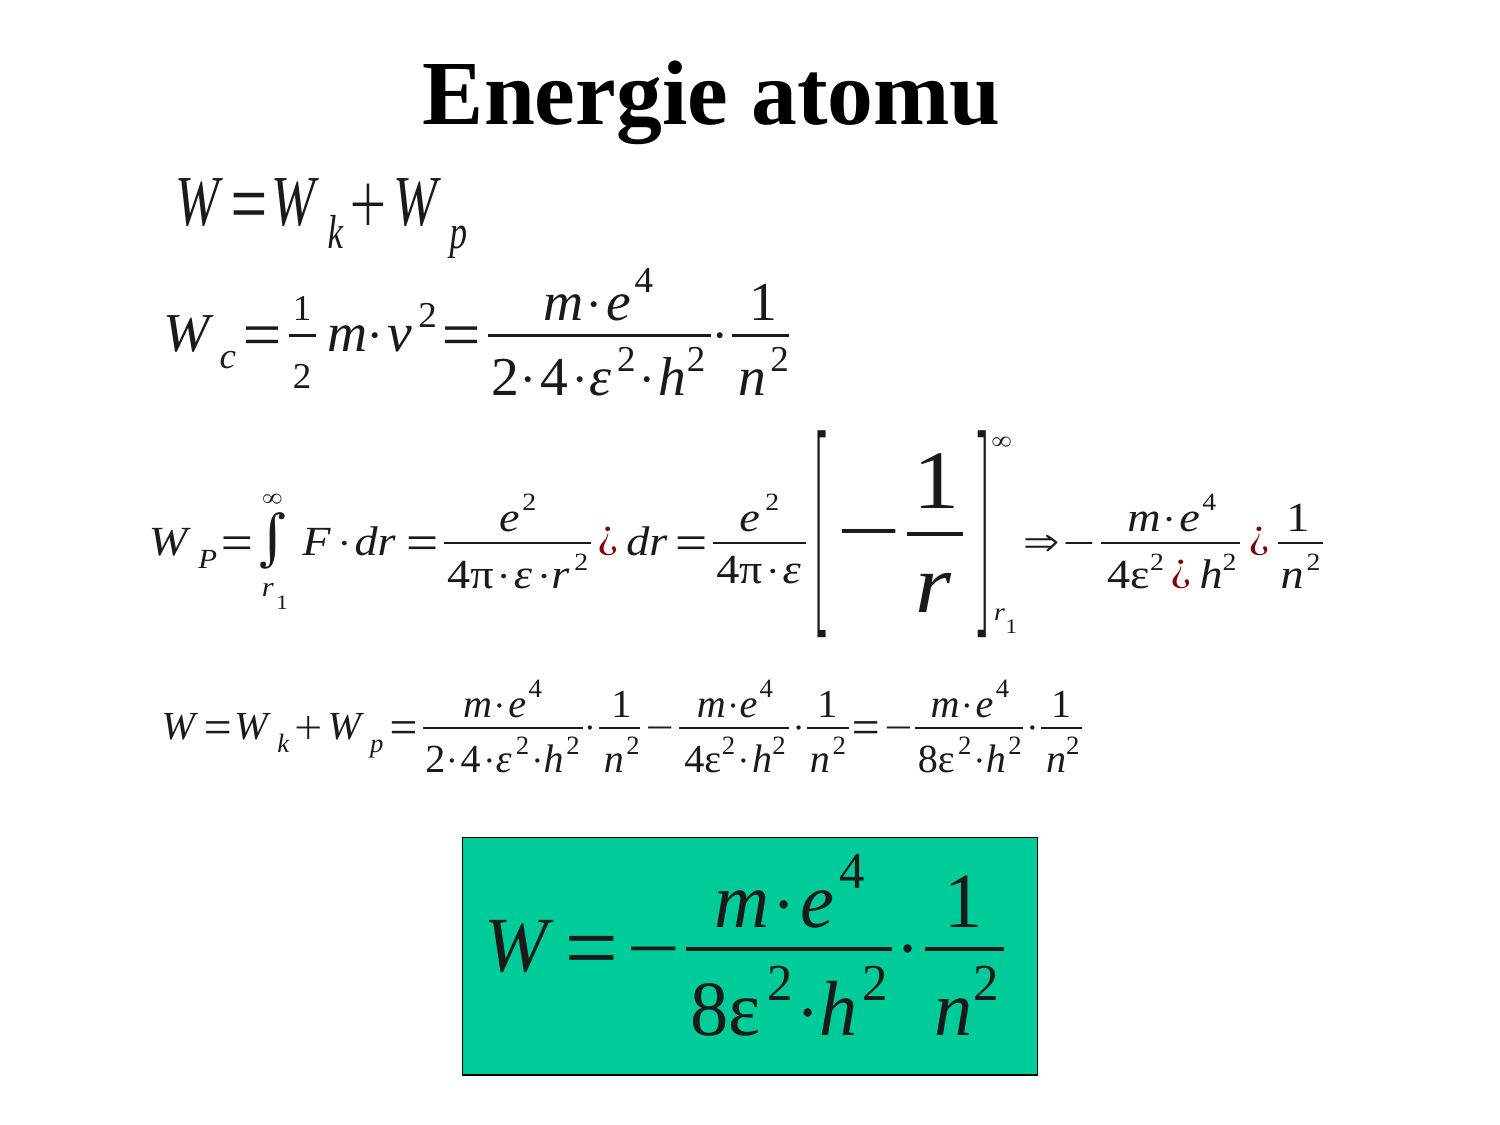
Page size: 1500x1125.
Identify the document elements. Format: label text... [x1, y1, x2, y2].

chart [465, 844, 1035, 1053]
chart [162, 162, 488, 258]
text_box Energie atomu [212, 24, 1213, 151]
chart [150, 261, 813, 409]
chart [137, 425, 1340, 640]
chart [151, 675, 1099, 782]
